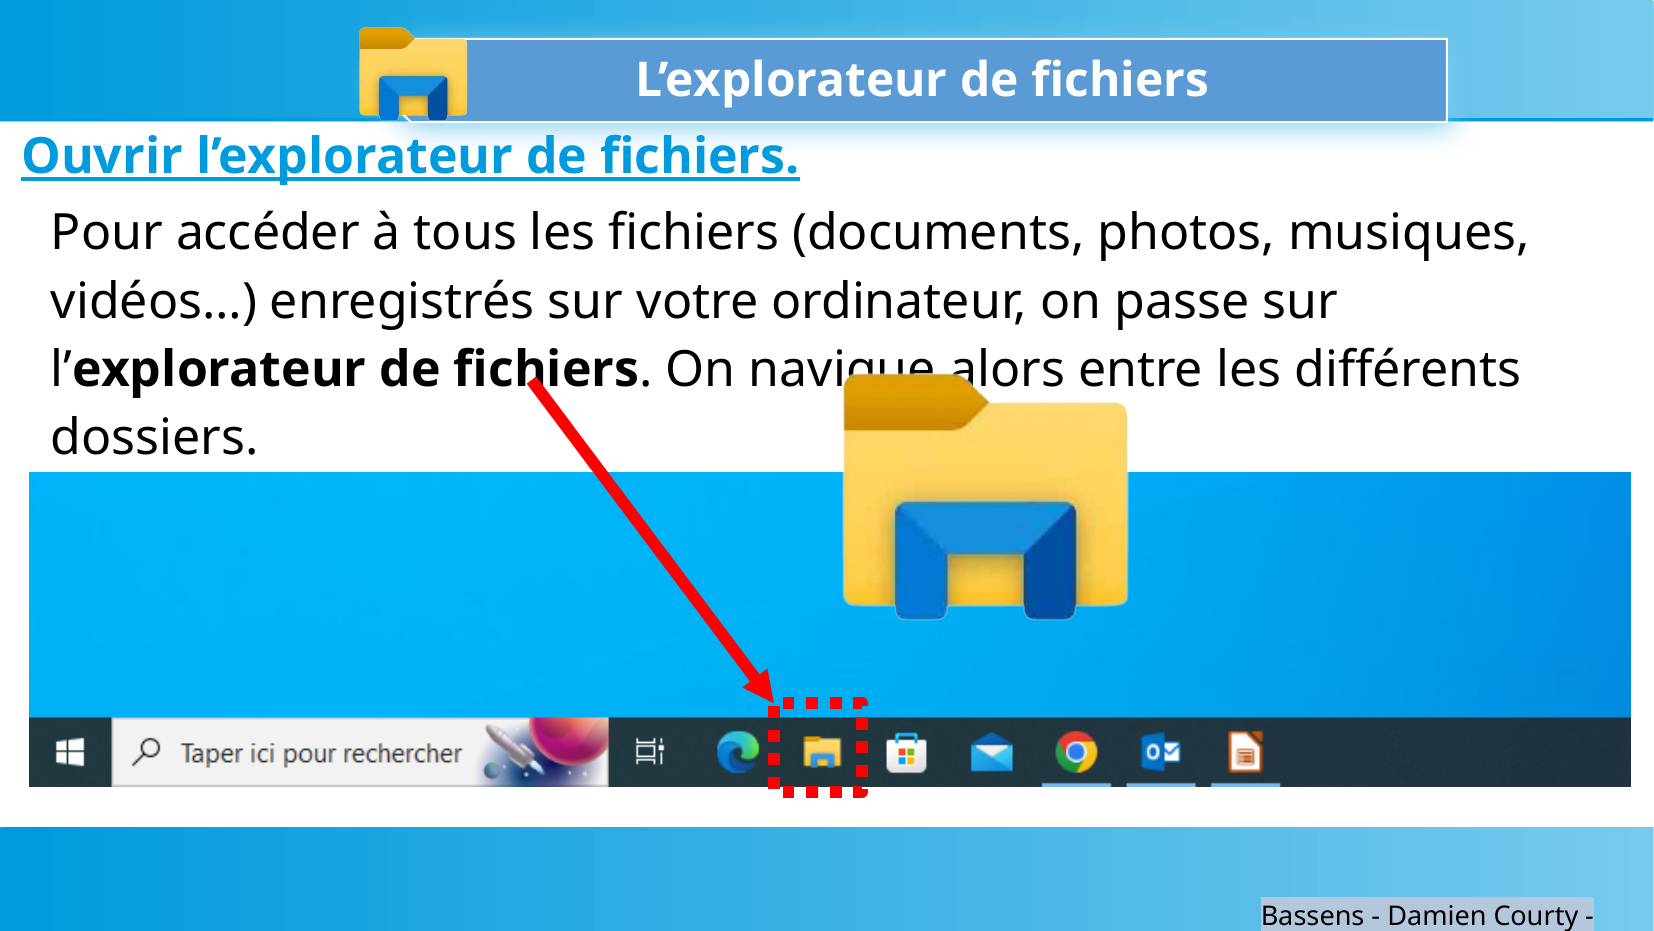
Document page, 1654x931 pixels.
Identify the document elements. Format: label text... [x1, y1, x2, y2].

picture [863, 472, 1631, 787]
picture [354, 21, 476, 125]
text_box Bassens - Damien Courty - 2024 [1246, 889, 1654, 931]
picture [829, 357, 1152, 620]
picture [807, 698, 817, 703]
picture [784, 698, 793, 703]
text_box L’explorateur de fichiers [476, 38, 1447, 112]
text_box Pour accéder à tous les fichiers (documents, photos, musiques, vidéos…) enregistrés sur votre ordinateur, on passe sur l’explorateur de fichiers. On navigue alors entre les différents dossiers. [36, 188, 1625, 439]
picture [831, 698, 841, 703]
text_box Ouvrir l’explorateur de fichiers. [6, 112, 1565, 228]
text_box [773, 703, 863, 792]
picture [29, 707, 773, 787]
picture [854, 698, 867, 705]
